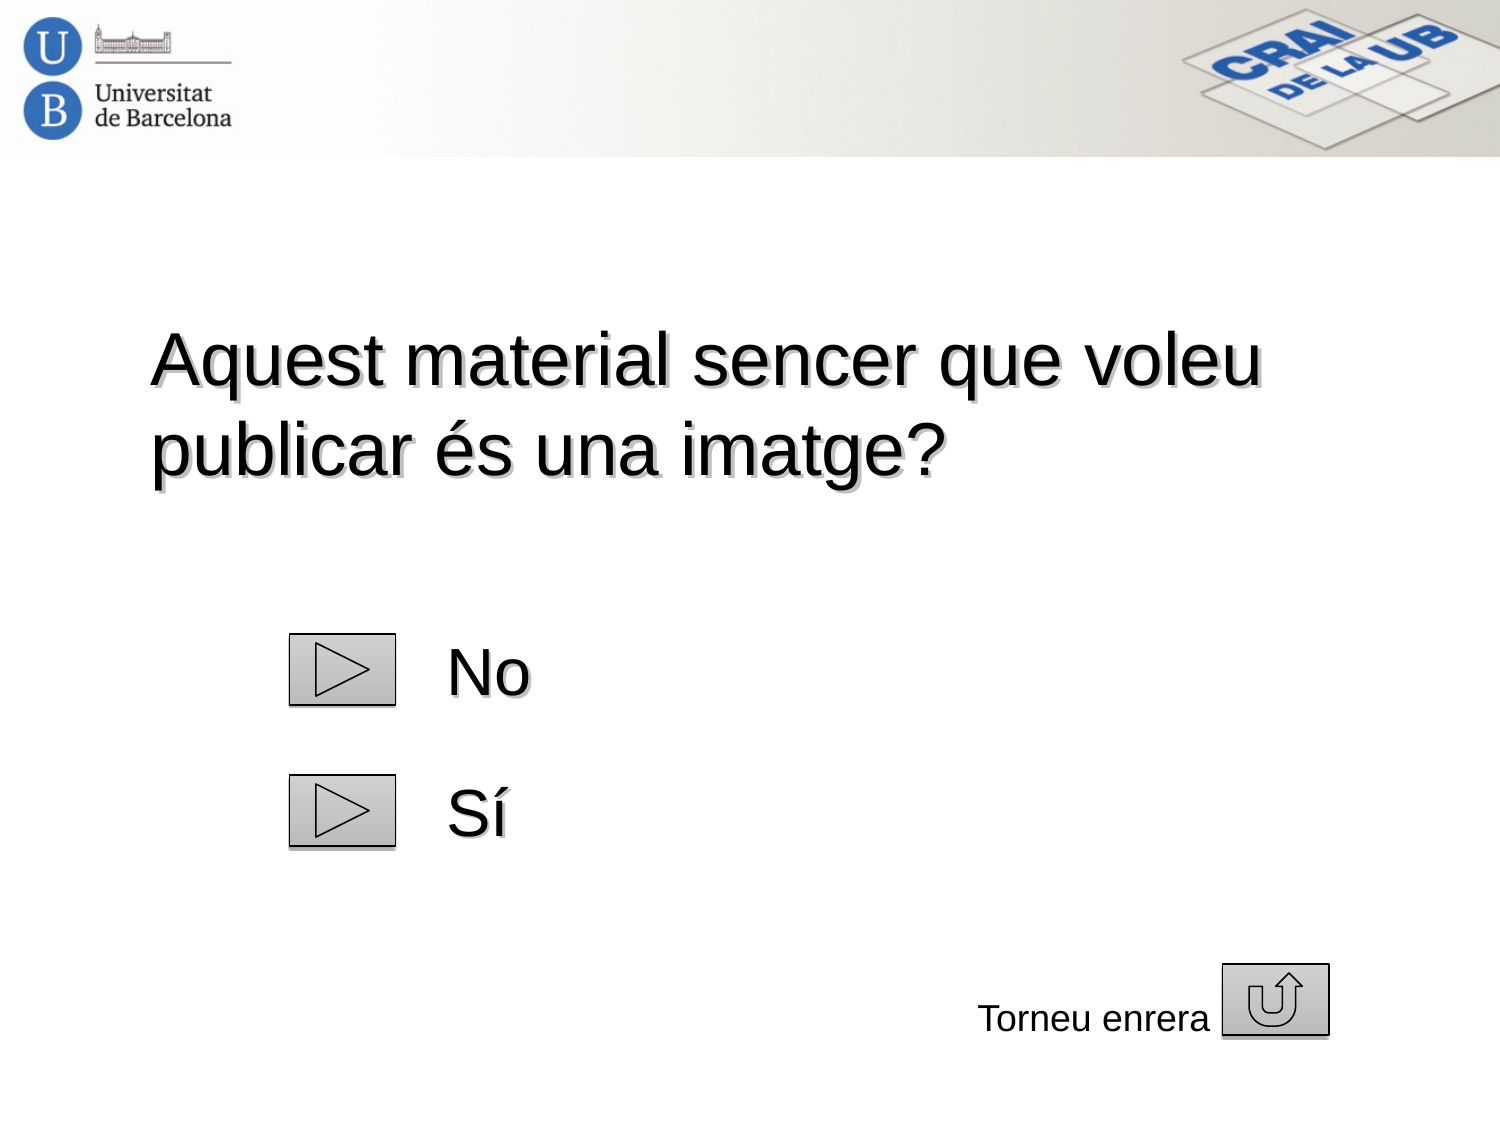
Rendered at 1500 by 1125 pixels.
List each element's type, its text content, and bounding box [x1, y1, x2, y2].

text_box [289, 634, 396, 706]
title Aquest material sencer que voleu publicar és una imatge? [135, 302, 1436, 491]
text_box Sí [431, 761, 999, 858]
text_box No [431, 621, 999, 718]
text_box [289, 775, 396, 847]
text_box Torneu enrera [962, 986, 1235, 1047]
text_box [1222, 964, 1329, 1036]
